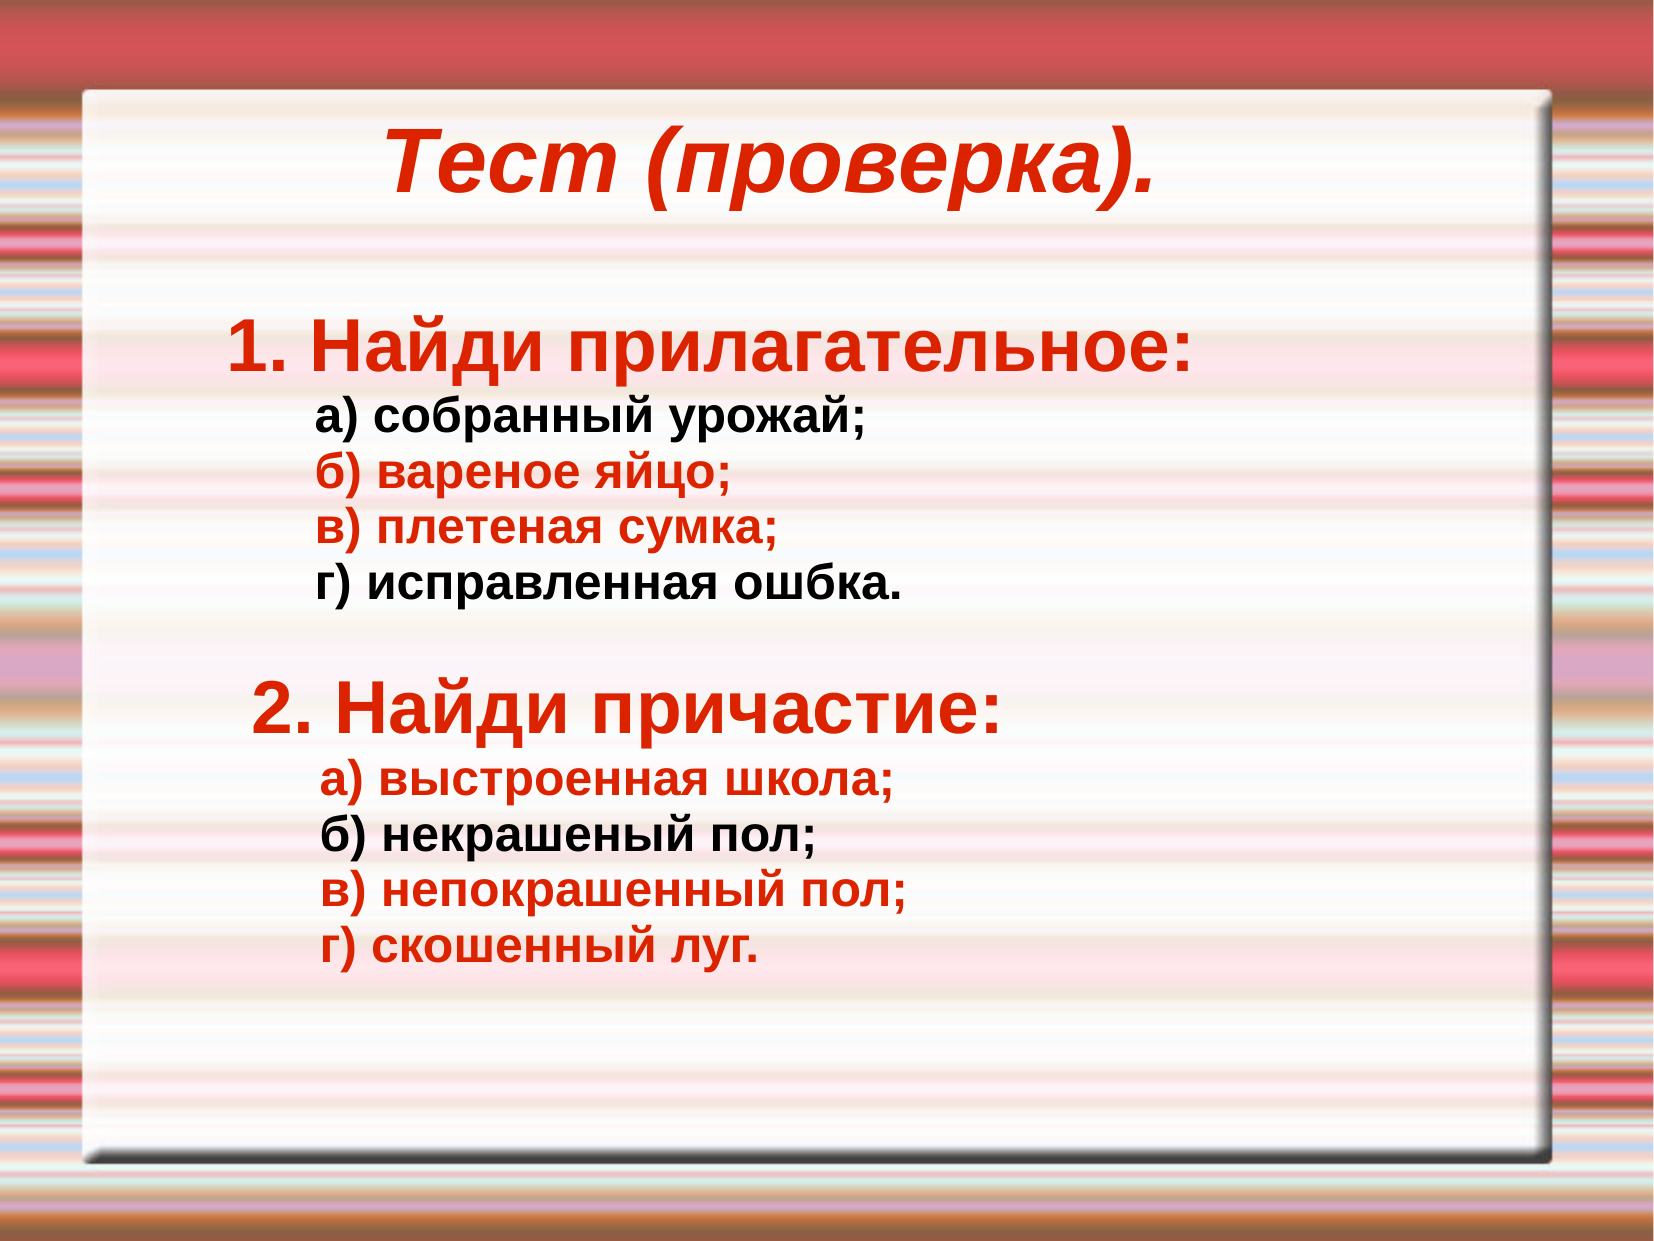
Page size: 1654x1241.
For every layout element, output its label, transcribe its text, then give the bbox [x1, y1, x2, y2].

picture [0, 0, 1654, 1241]
text_box 1. Найди прилагательное: а) собранный урожай; б) вареное яйцо; в) плетеная сумка; г) исправленная ошбка. 2. Найди причастие: а) выстроенная школа; б) некрашеный пол; в) непокрашенный пол; г) скошенный луг. [212, 295, 1211, 1152]
title Тест (проверка). [64, 26, 1477, 296]
